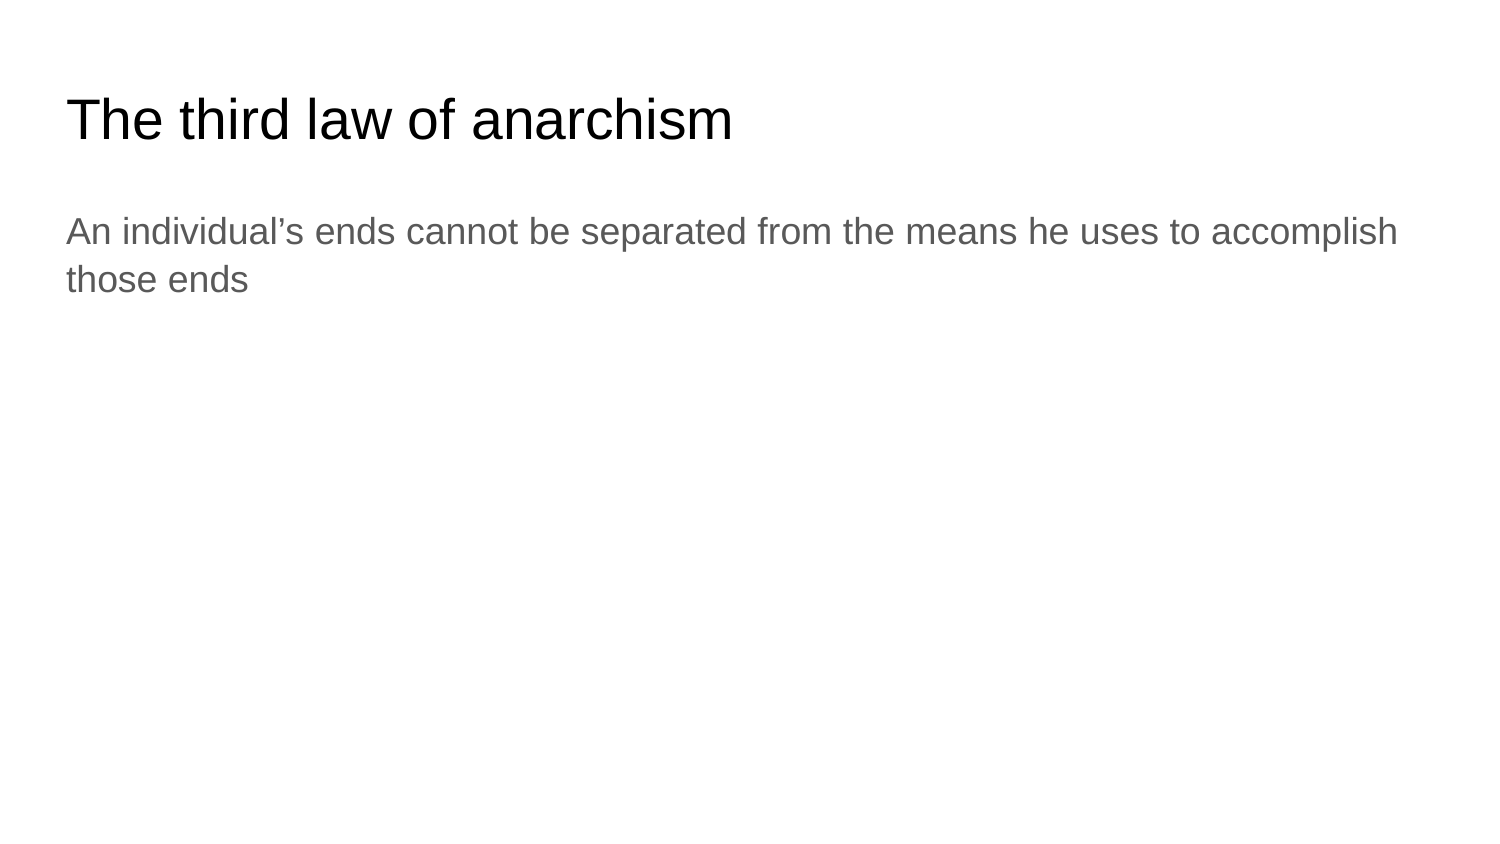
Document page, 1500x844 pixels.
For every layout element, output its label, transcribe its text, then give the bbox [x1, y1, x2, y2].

list An individual’s ends cannot be separated from the means he uses to accomplish those ends [51, 189, 1449, 750]
title The third law of anarchism [51, 72, 1449, 167]
